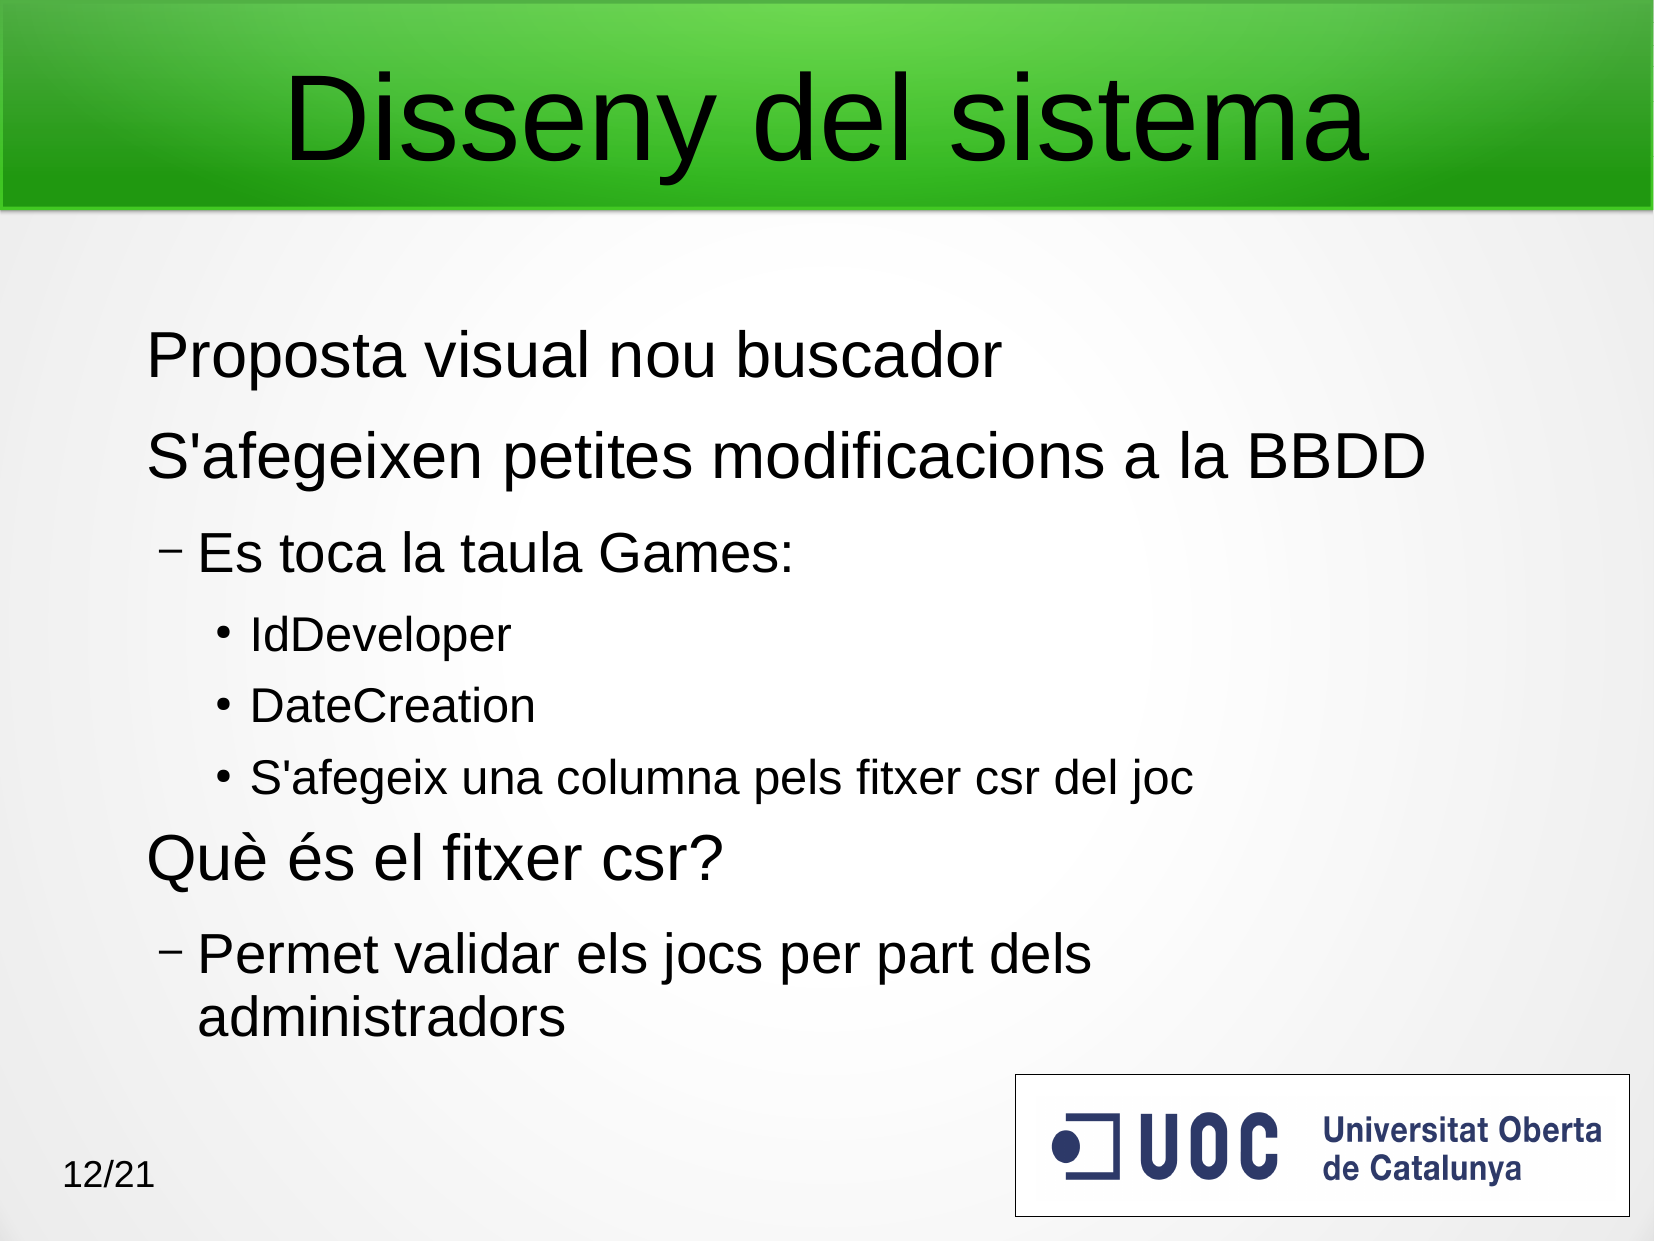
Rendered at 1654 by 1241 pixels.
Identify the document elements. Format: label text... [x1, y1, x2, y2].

picture [1036, 1096, 1616, 1201]
text_box [1015, 1074, 1630, 1217]
list Proposta visual nou buscador S'afegeixen petites modificacions a la BBDD Es toca la taula Games: IdDeveloper DateCreation S'afegeix una columna pels fitxer csr del joc Què és el fitxer csr? Permet validar els jocs per part dels administradors [94, 318, 1430, 1071]
title Disseny del sistema [82, 47, 1571, 189]
text_box <número>/21 [47, 1145, 1015, 1217]
